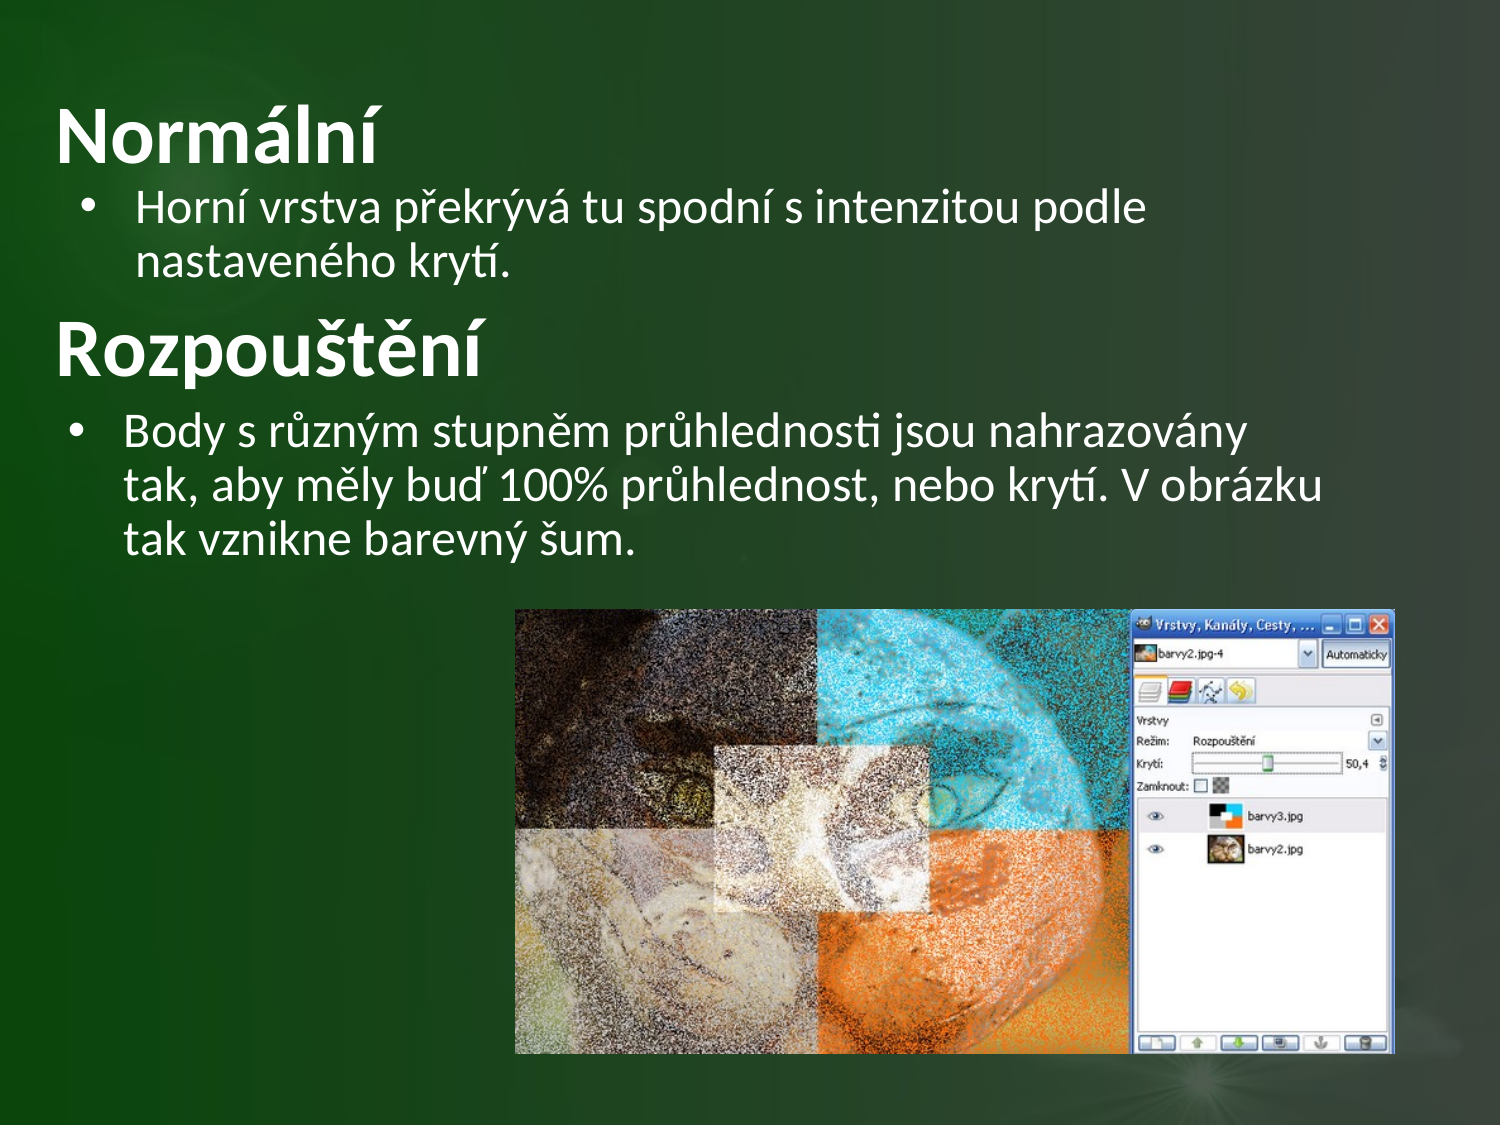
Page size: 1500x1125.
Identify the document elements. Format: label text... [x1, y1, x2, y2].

text_box Normální [41, 42, 557, 196]
text_box Rozpouštění [41, 267, 686, 420]
picture [0, 0, 1500, 1125]
text_box Horní vrstva překrývá tu spodní s intenzitou podle nastaveného krytí. [64, 172, 1425, 325]
text_box Body s různým stupněm průhlednosti jsou nahrazovány tak, aby měly buď 100% průhlednost, nebo krytí. V obrázku tak vznikne barevný šum. [53, 397, 1343, 585]
